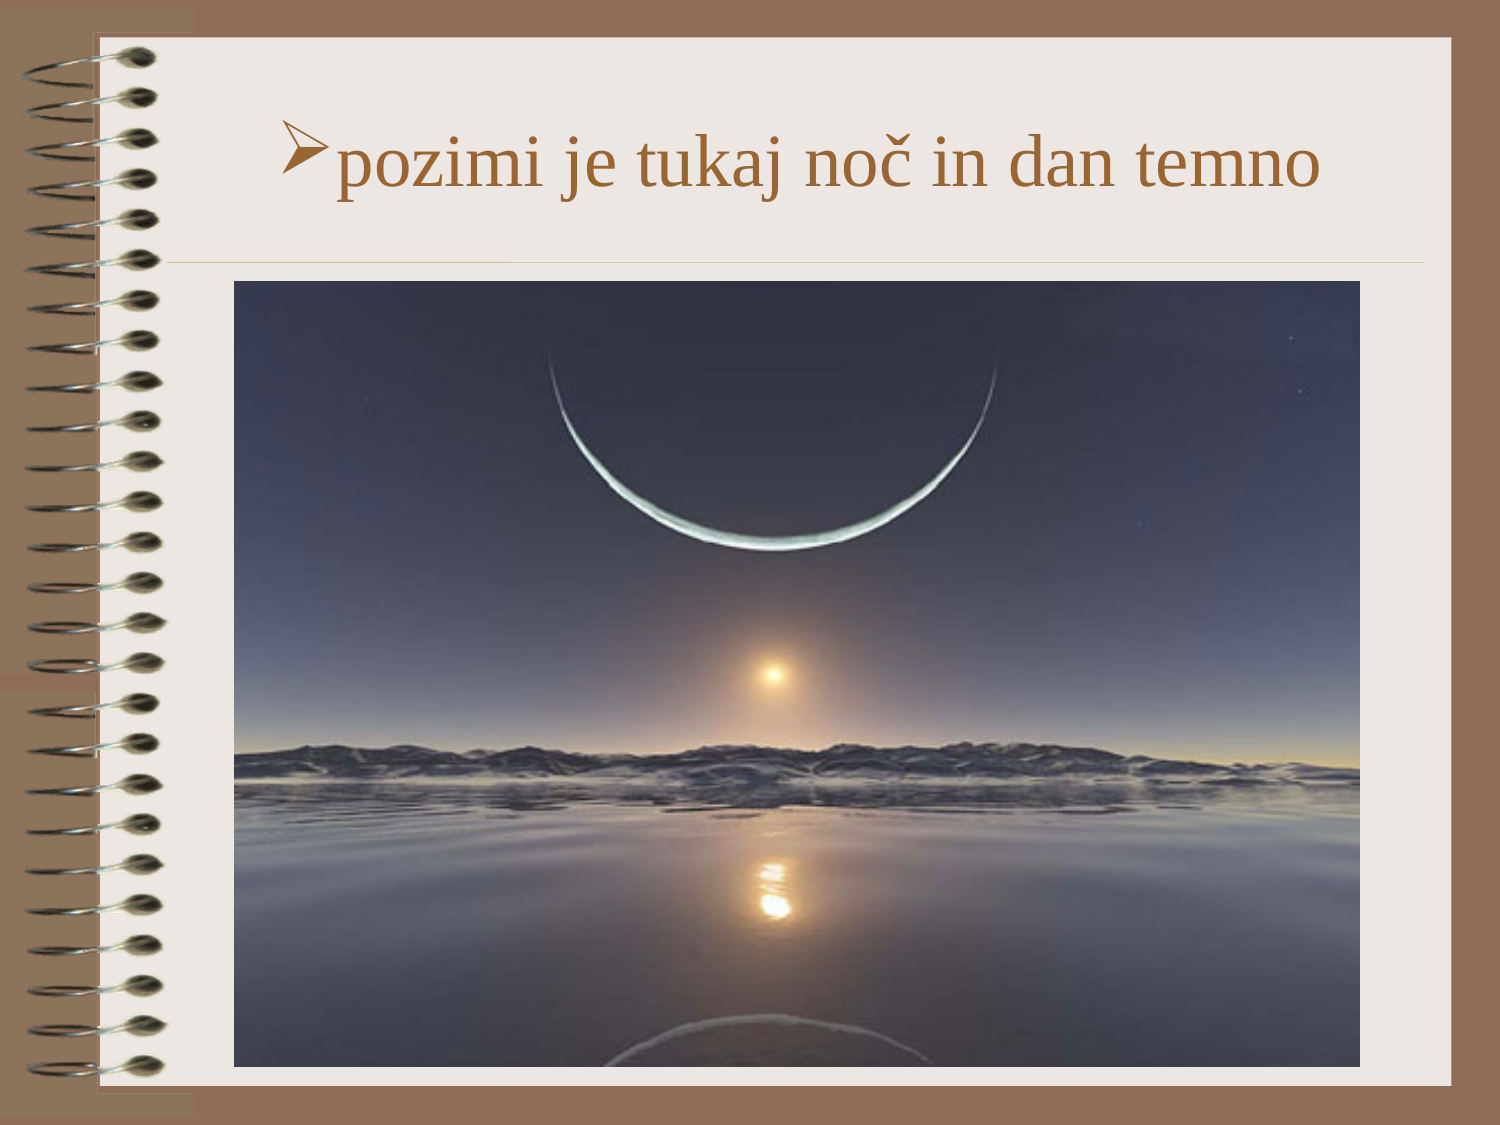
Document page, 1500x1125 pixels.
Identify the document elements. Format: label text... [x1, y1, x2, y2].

picture [0, 692, 194, 1115]
picture [234, 281, 1360, 1067]
title pozimi je tukaj noč in dan temno [174, 62, 1425, 250]
picture [0, 8, 194, 674]
